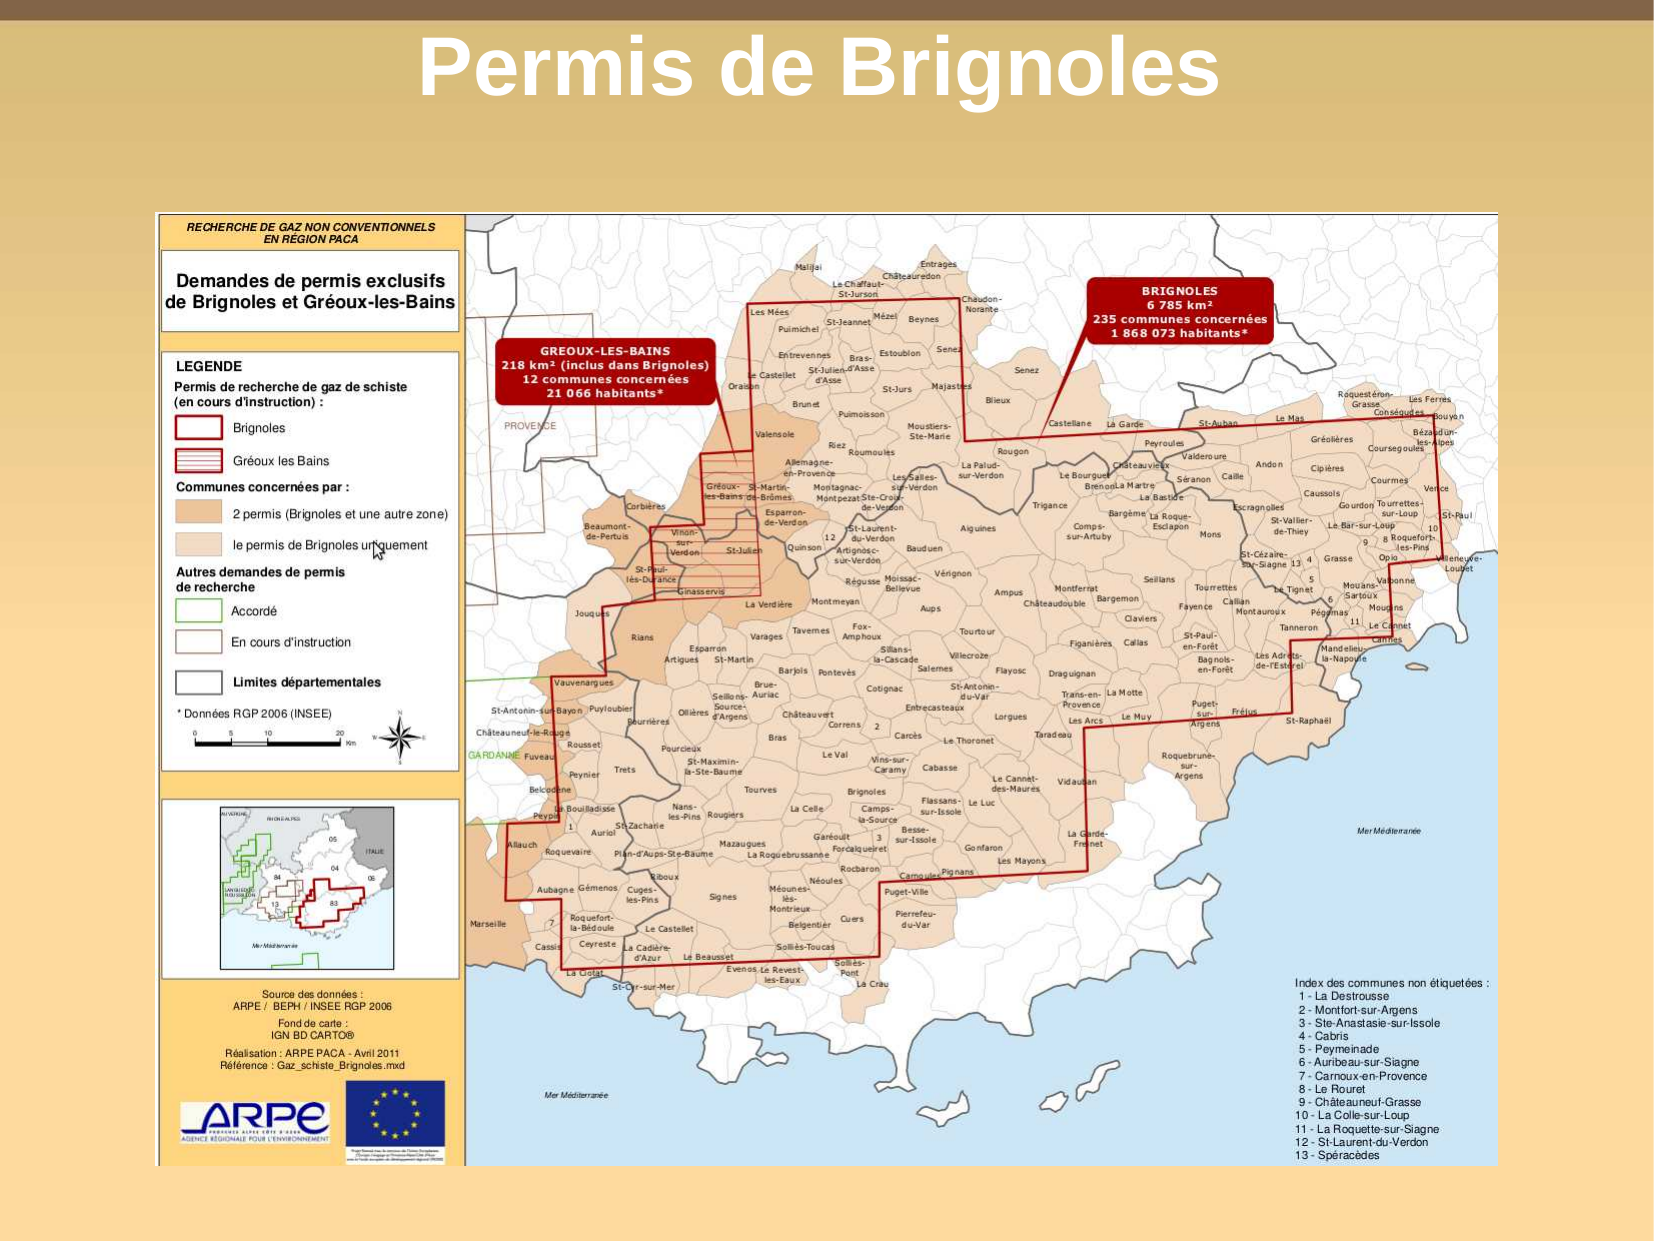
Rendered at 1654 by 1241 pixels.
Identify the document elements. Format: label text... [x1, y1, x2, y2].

title Permis de Brignoles [76, 0, 1565, 130]
picture [0, 0, 1654, 1241]
